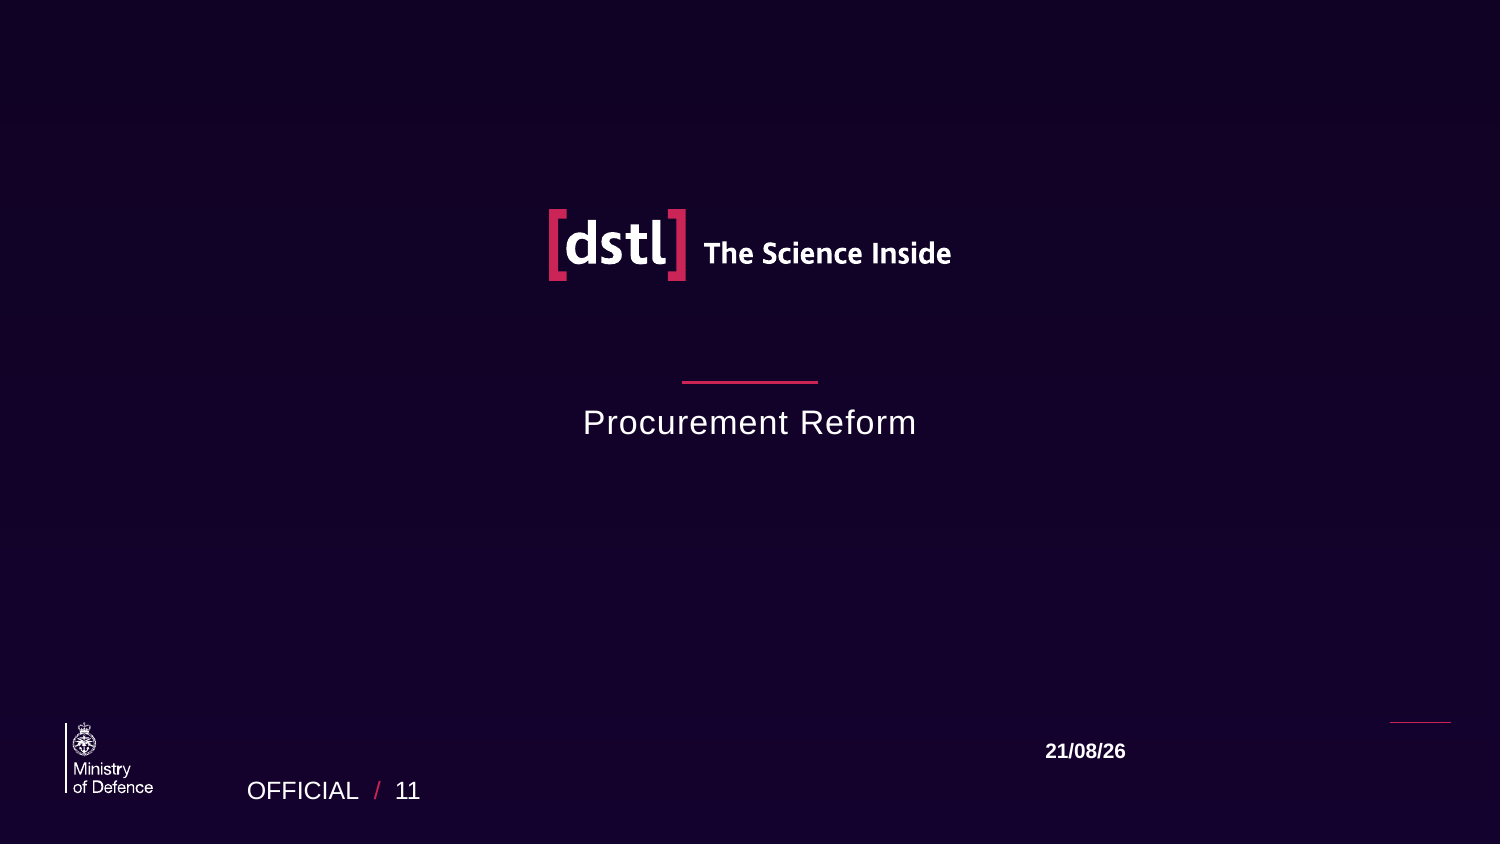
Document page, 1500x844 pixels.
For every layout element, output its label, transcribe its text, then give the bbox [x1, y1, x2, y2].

text_box OFFICIAL / 11 [232, 767, 1459, 812]
list Procurement Reform [0, 398, 1500, 505]
text_box 21 July 2021 [1045, 737, 1452, 761]
